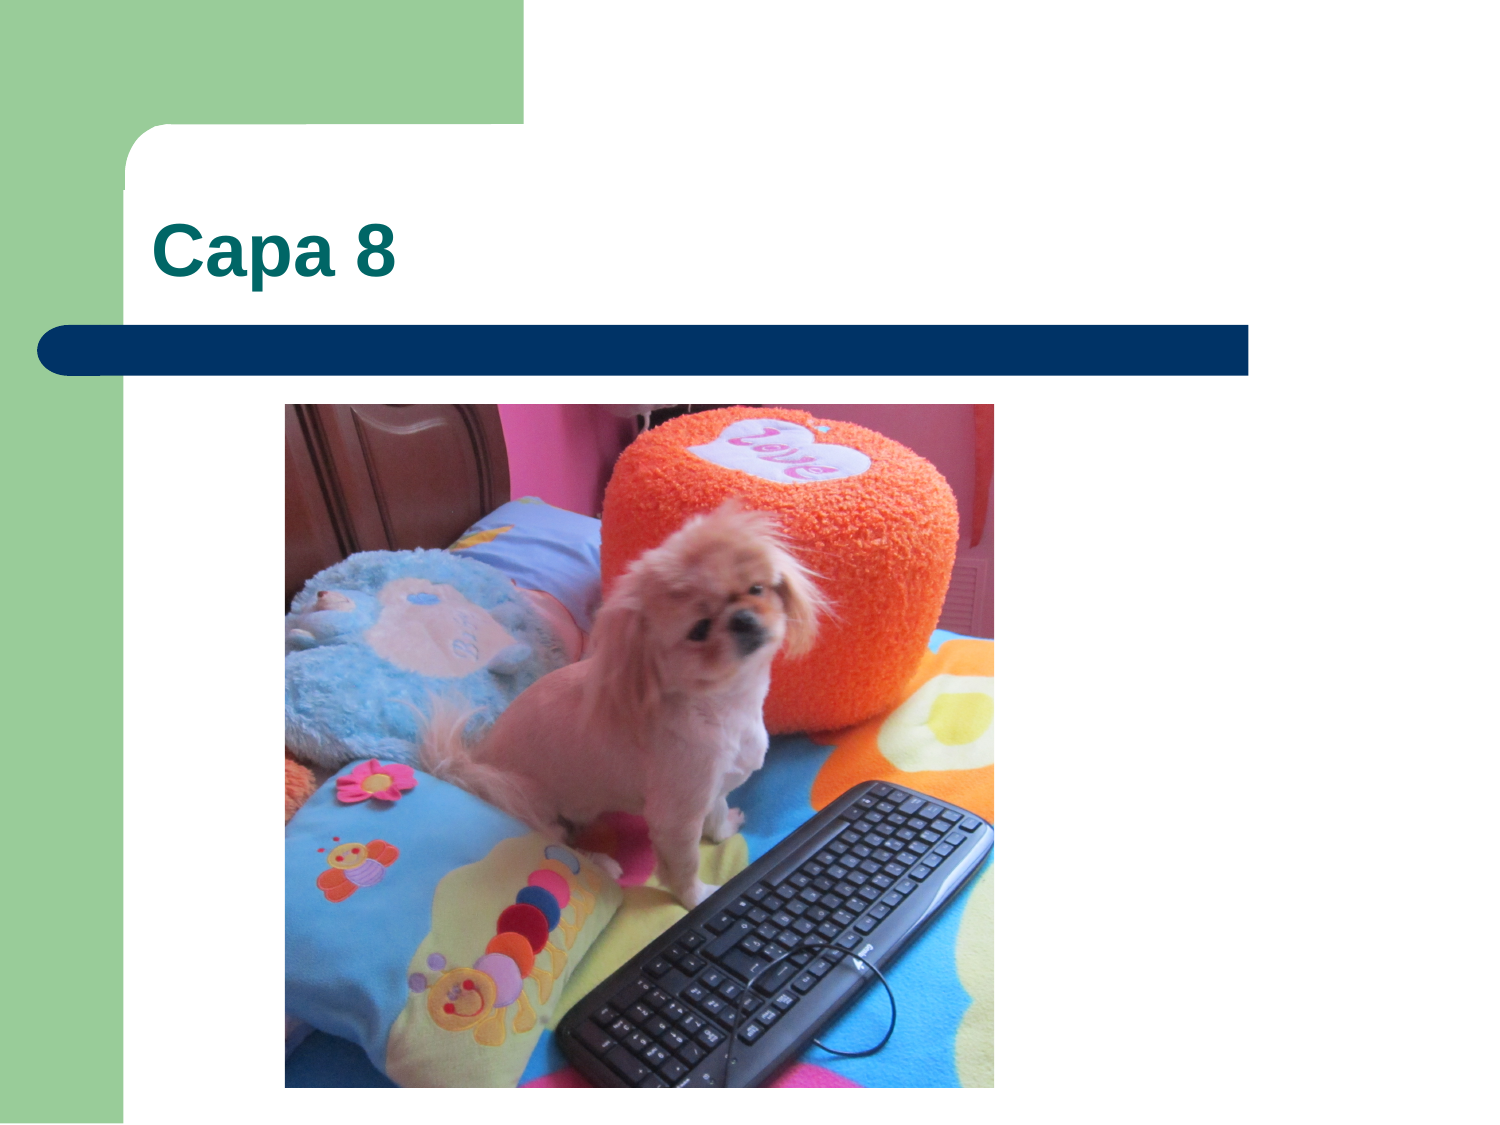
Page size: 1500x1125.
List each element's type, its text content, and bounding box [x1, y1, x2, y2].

picture [284, 404, 995, 1088]
title Capa 8 [136, 136, 1414, 301]
